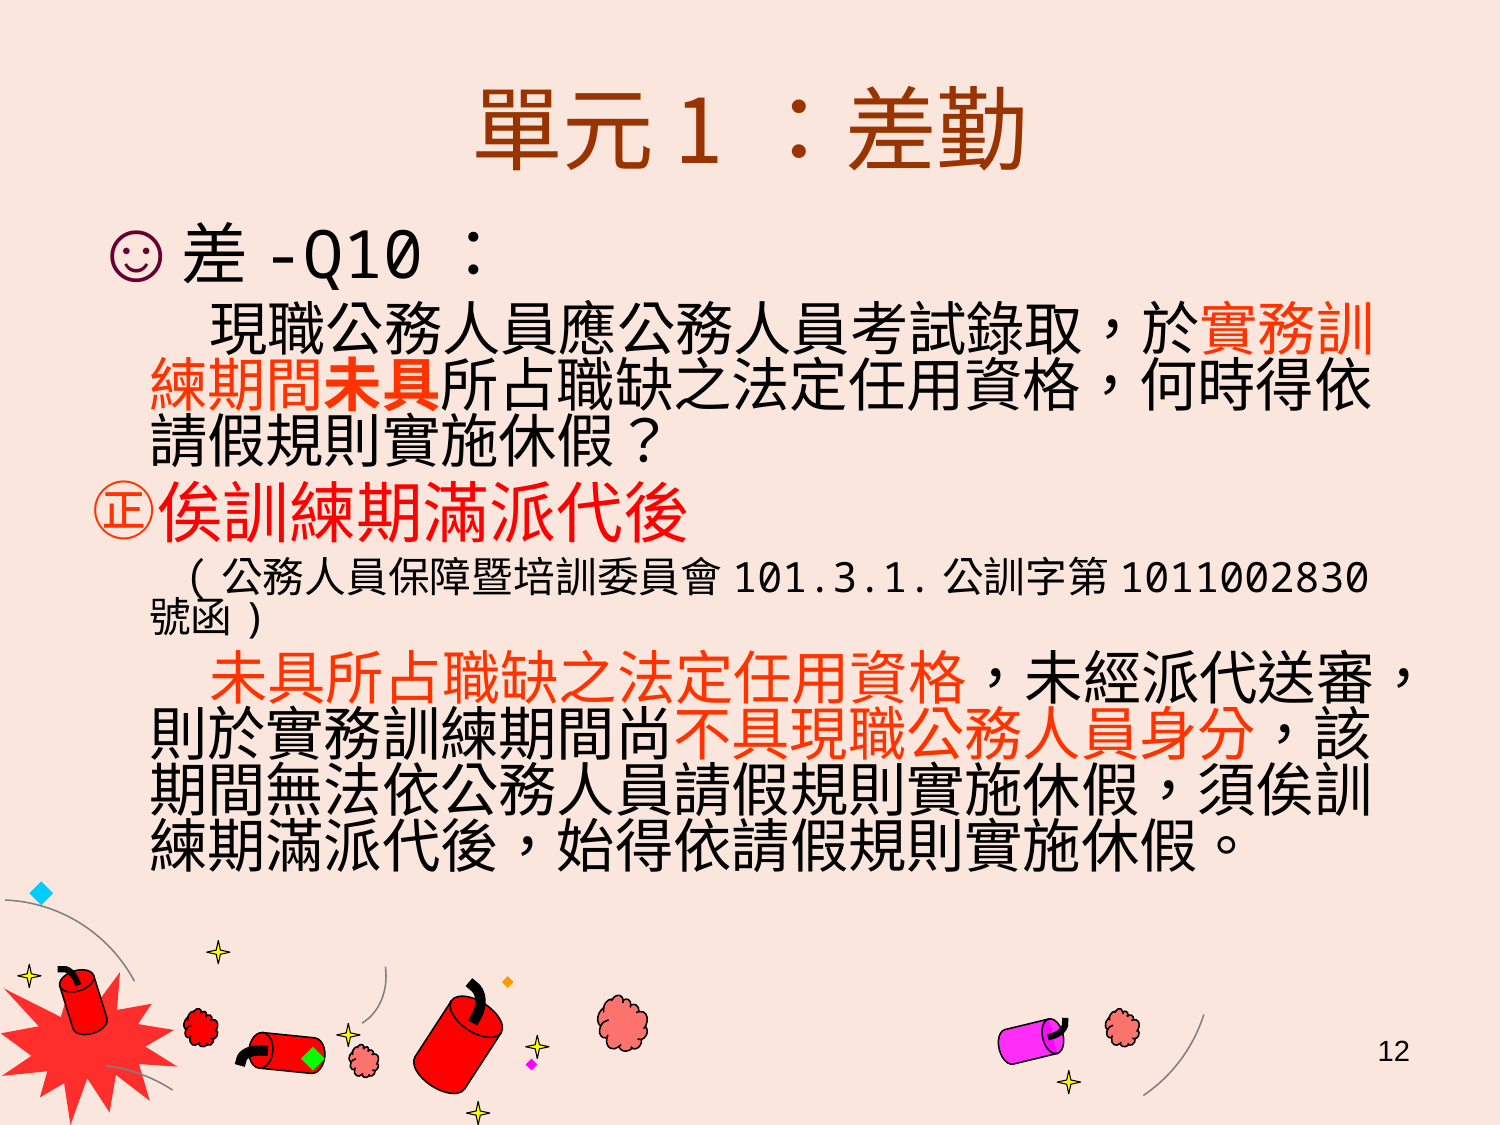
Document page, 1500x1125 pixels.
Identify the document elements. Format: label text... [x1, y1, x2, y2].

title 單元1：差勤 [75, 45, 1426, 209]
text_box <number> [1074, 1024, 1426, 1103]
list 差-Q10： 現職公務人員應公務人員考試錄取，於實務訓練期間未具所占職缺之法定任用資格，何時得依請假規則實施休假？ 俟訓練期滿派代後 (公務人員保障暨培訓委員會101.3.1.公訓字第1011002830號函) 未具所占職缺之法定任用資格，未經派代送審，則於實務訓練期間尚不具現職公務人員身分，該期間無法依公務人員請假規則實施休假，須俟訓練期滿派代後，始得依請假規則實施休假。 [75, 220, 1426, 977]
